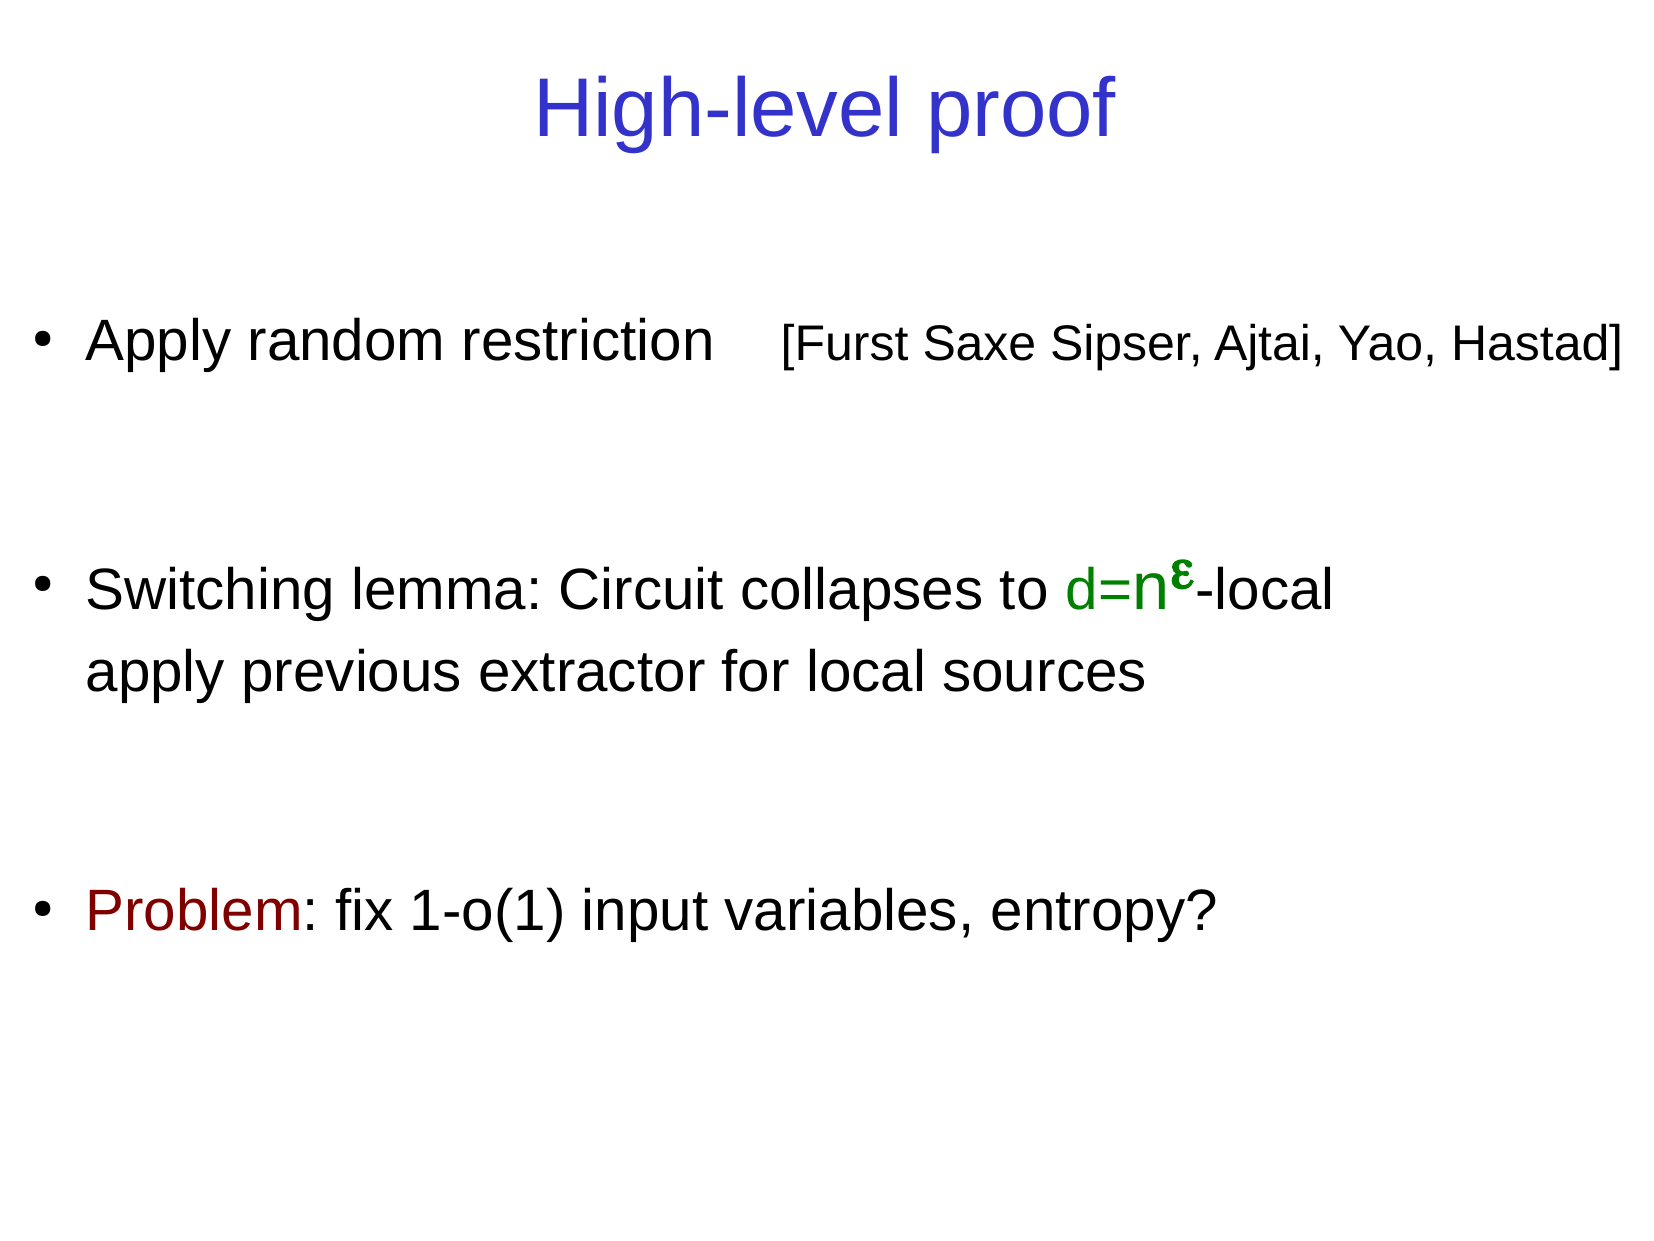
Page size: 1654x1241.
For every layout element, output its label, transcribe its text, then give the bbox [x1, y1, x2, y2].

list Apply random restriction [Furst Saxe Sipser, Ajtai, Yao, Hastad] Switching lemma: Circuit collapses to d=ne-local apply previous extractor for local sources Problem: fix 1-o(1) input variables, entropy? [0, 300, 1654, 1221]
title High-level proof [0, 27, 1651, 188]
